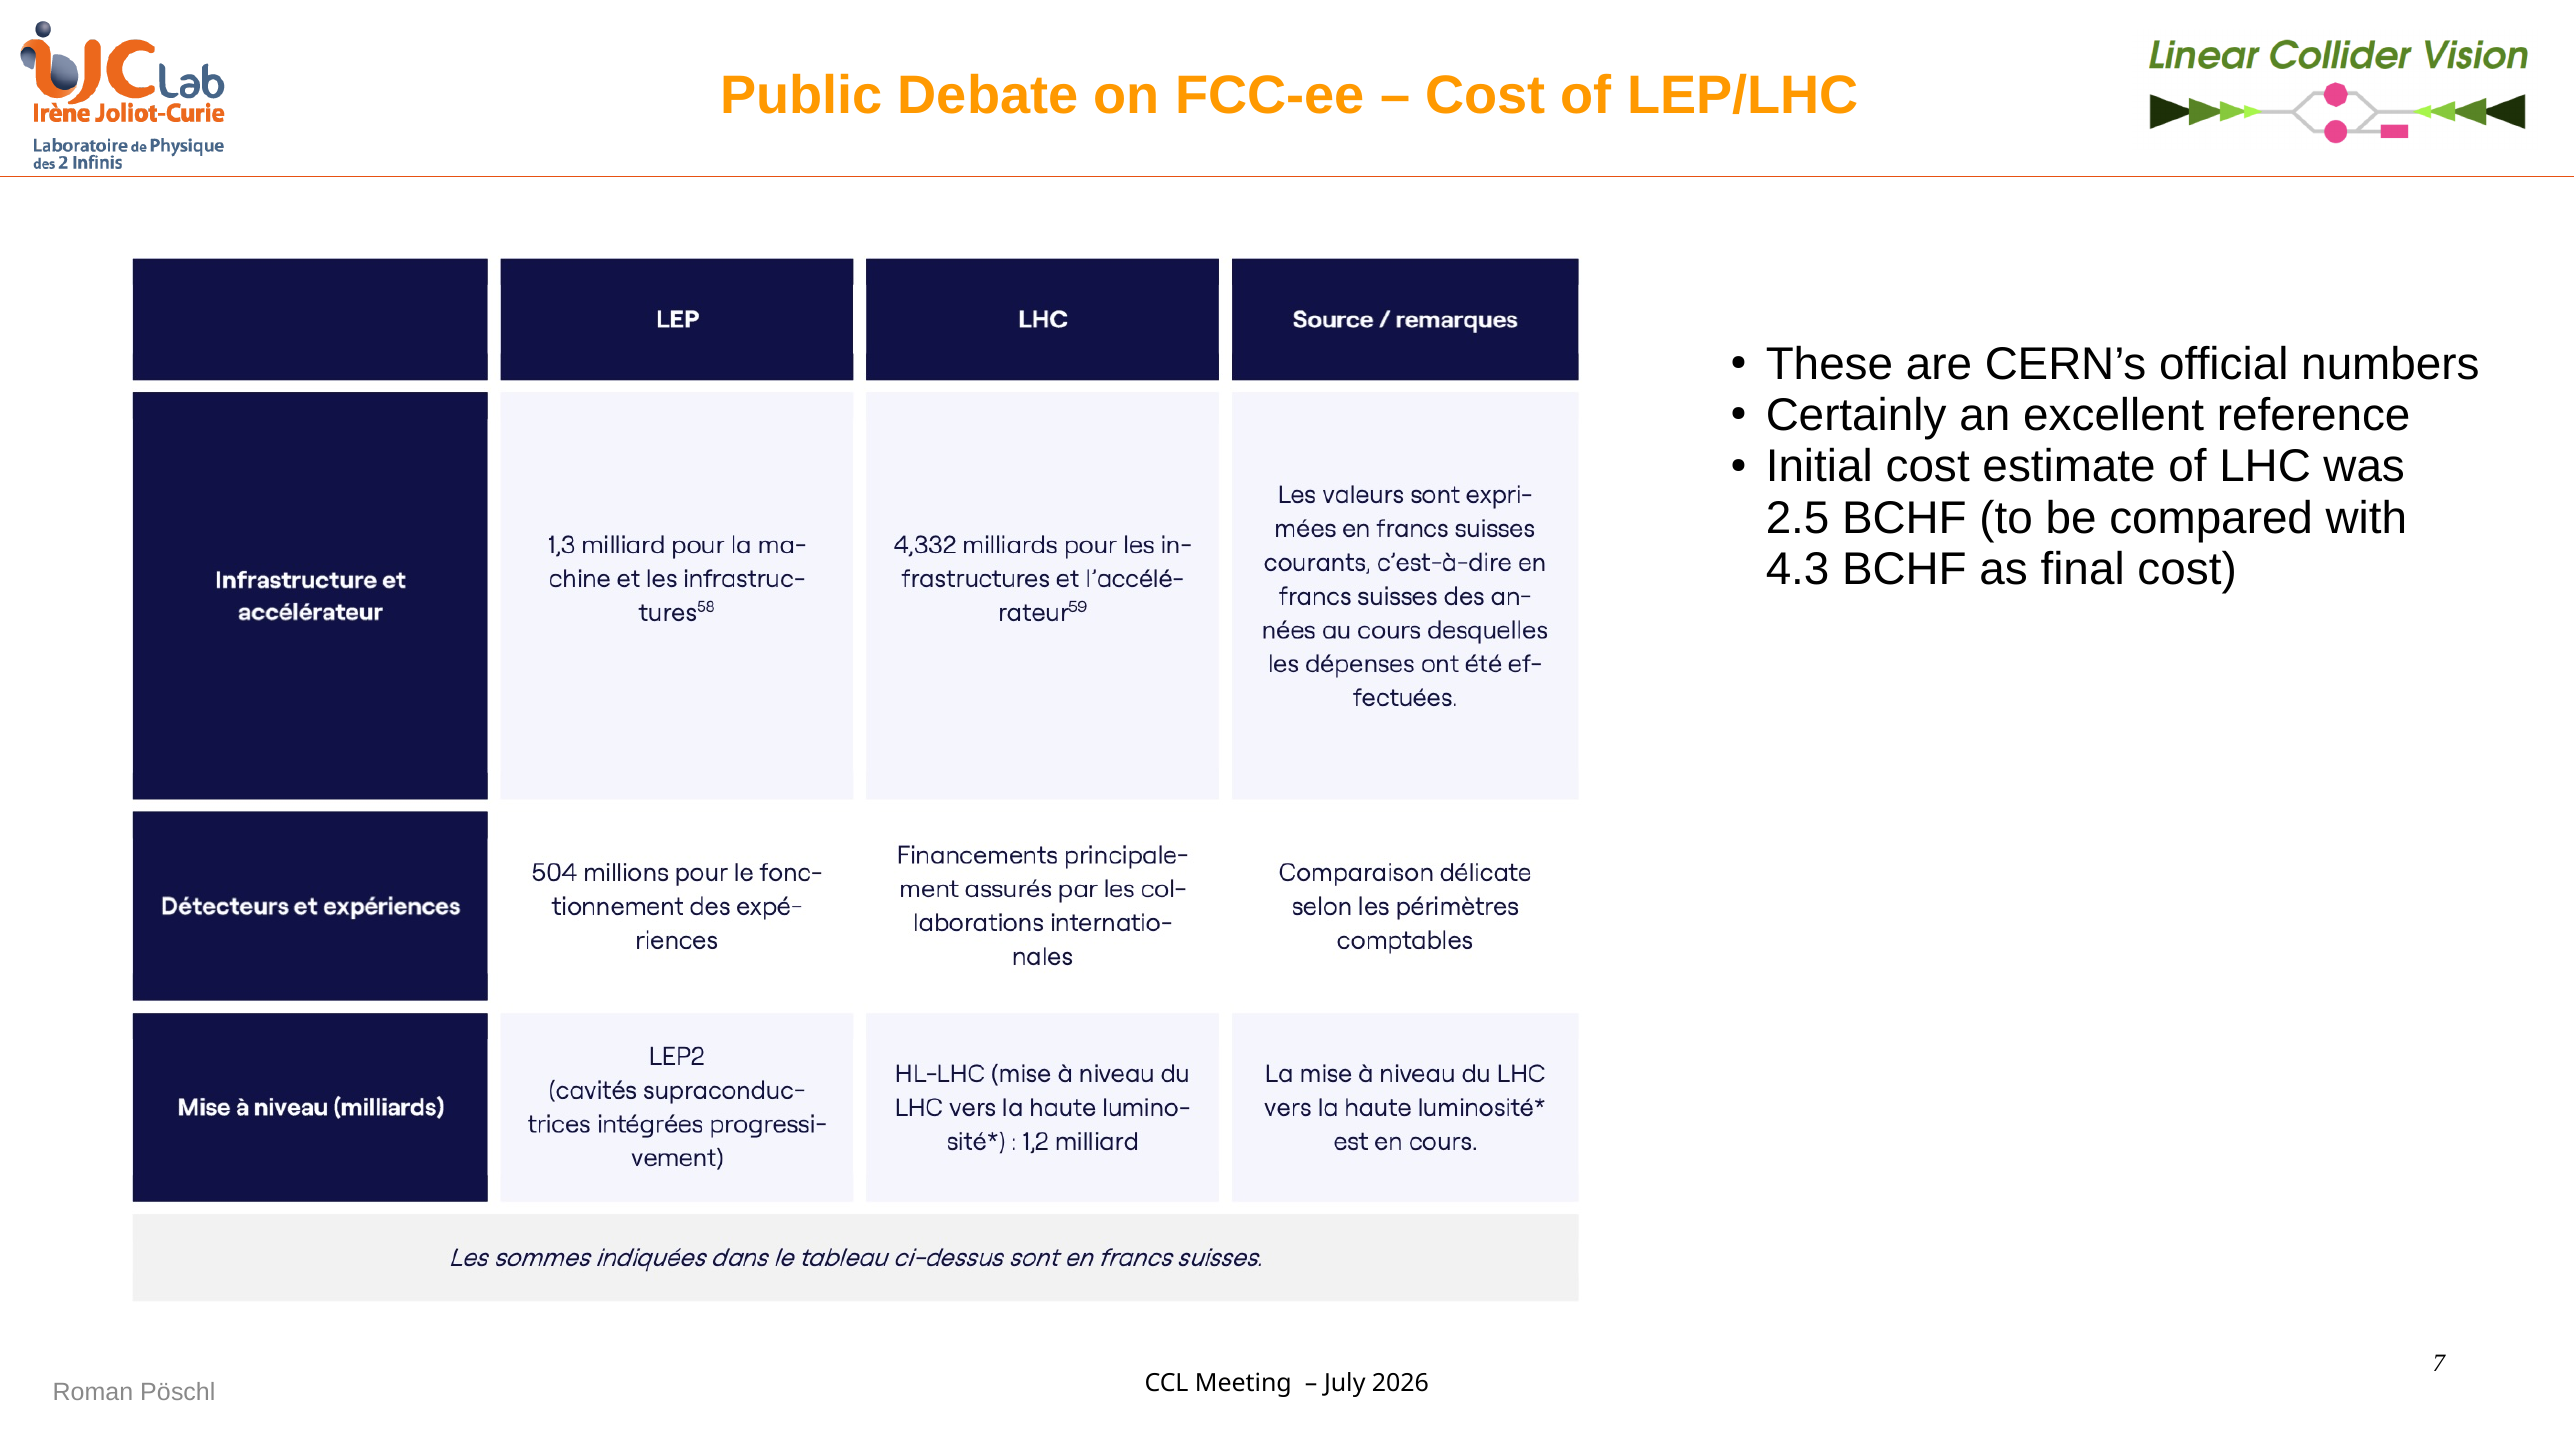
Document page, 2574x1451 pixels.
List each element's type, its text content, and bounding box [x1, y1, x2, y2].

title Public Debate on FCC-ee – Cost of LEP/LHC [132, 29, 2449, 159]
text_box These are CERN’s official numbers Certainly an excellent reference Initial cost estimate of LHC was 2.5 BCHF (to be compared with 4.3 BCHF as final cost) [1715, 330, 2494, 602]
picture [2449, 29, 2538, 150]
picture [88, 241, 1616, 1304]
picture [4, 5, 240, 184]
